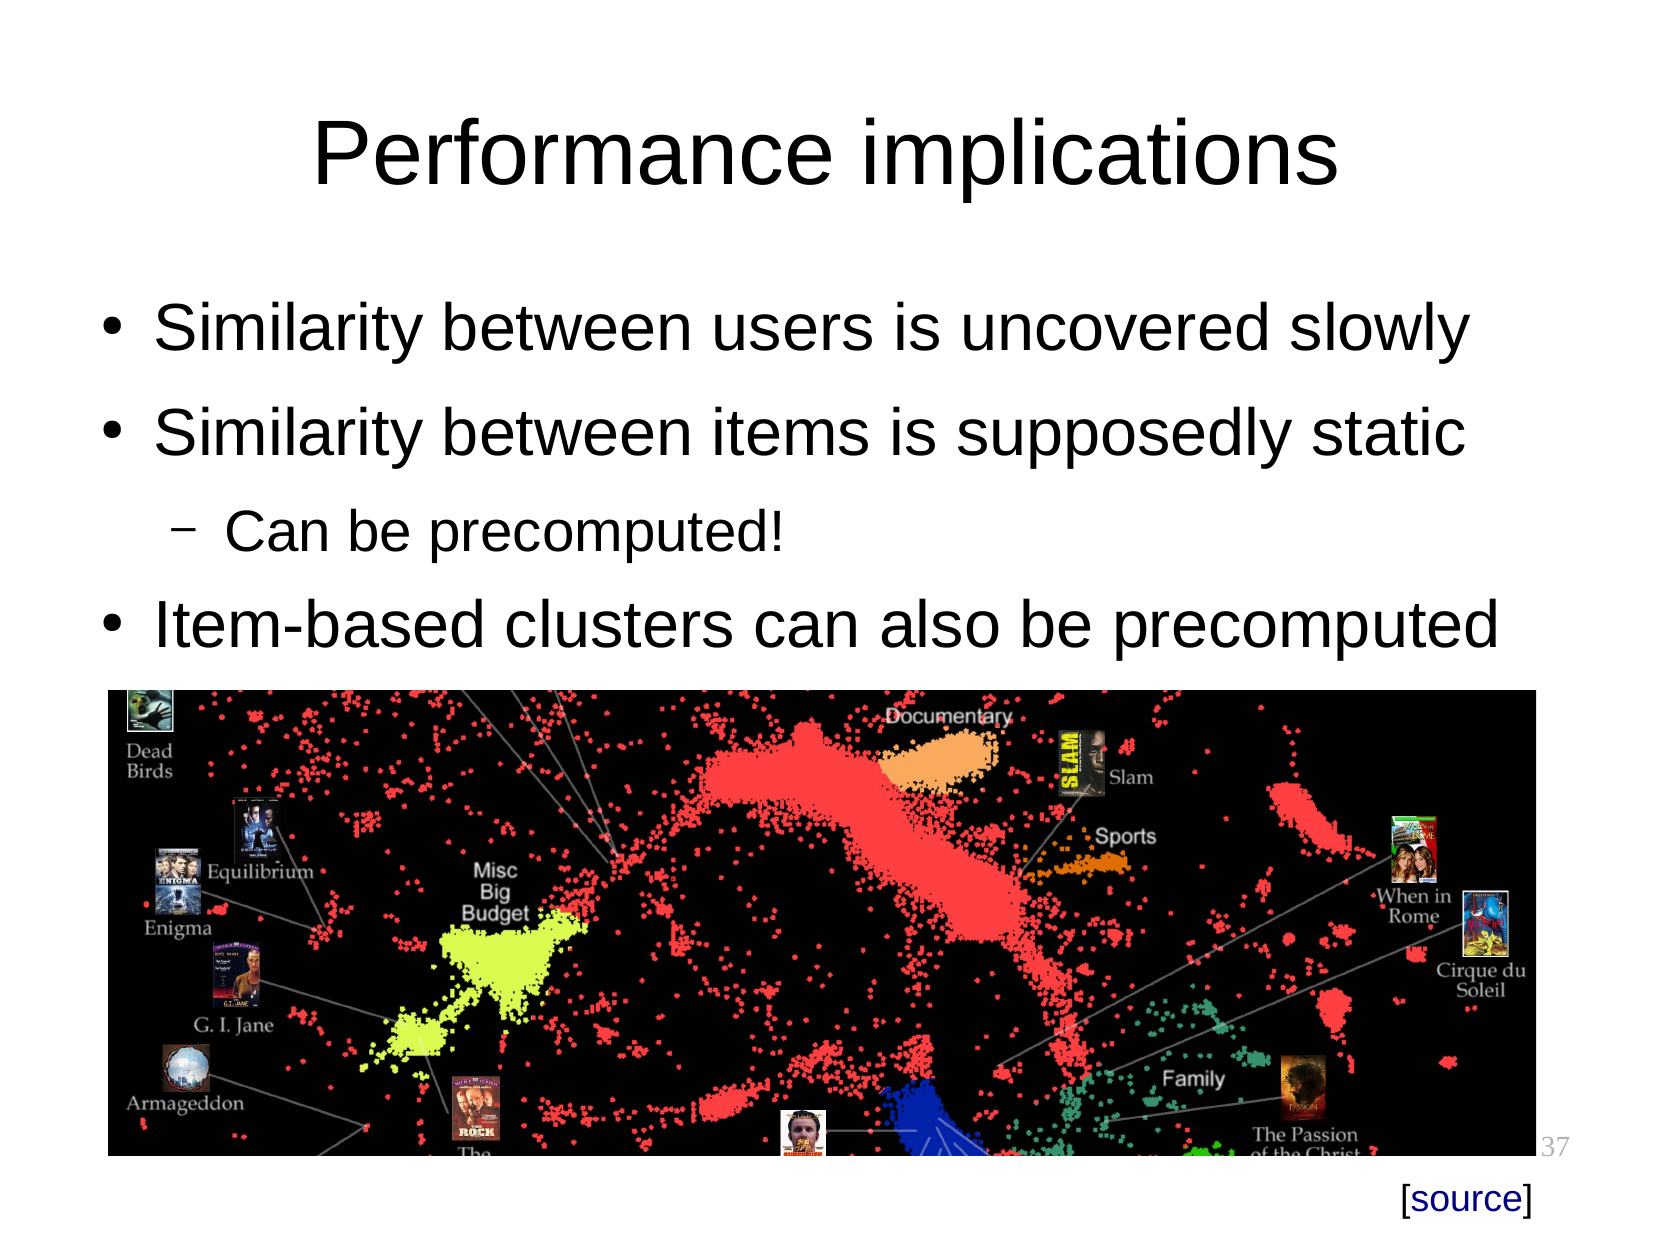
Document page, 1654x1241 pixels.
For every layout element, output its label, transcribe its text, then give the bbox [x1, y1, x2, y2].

picture [108, 690, 1537, 1156]
title Performance implications [82, 49, 1571, 257]
text_box [source] [1008, 1170, 1549, 1227]
list Similarity between users is uncovered slowly Similarity between items is supposedly static Can be precomputed! Item-based clusters can also be precomputed [82, 290, 1571, 1010]
